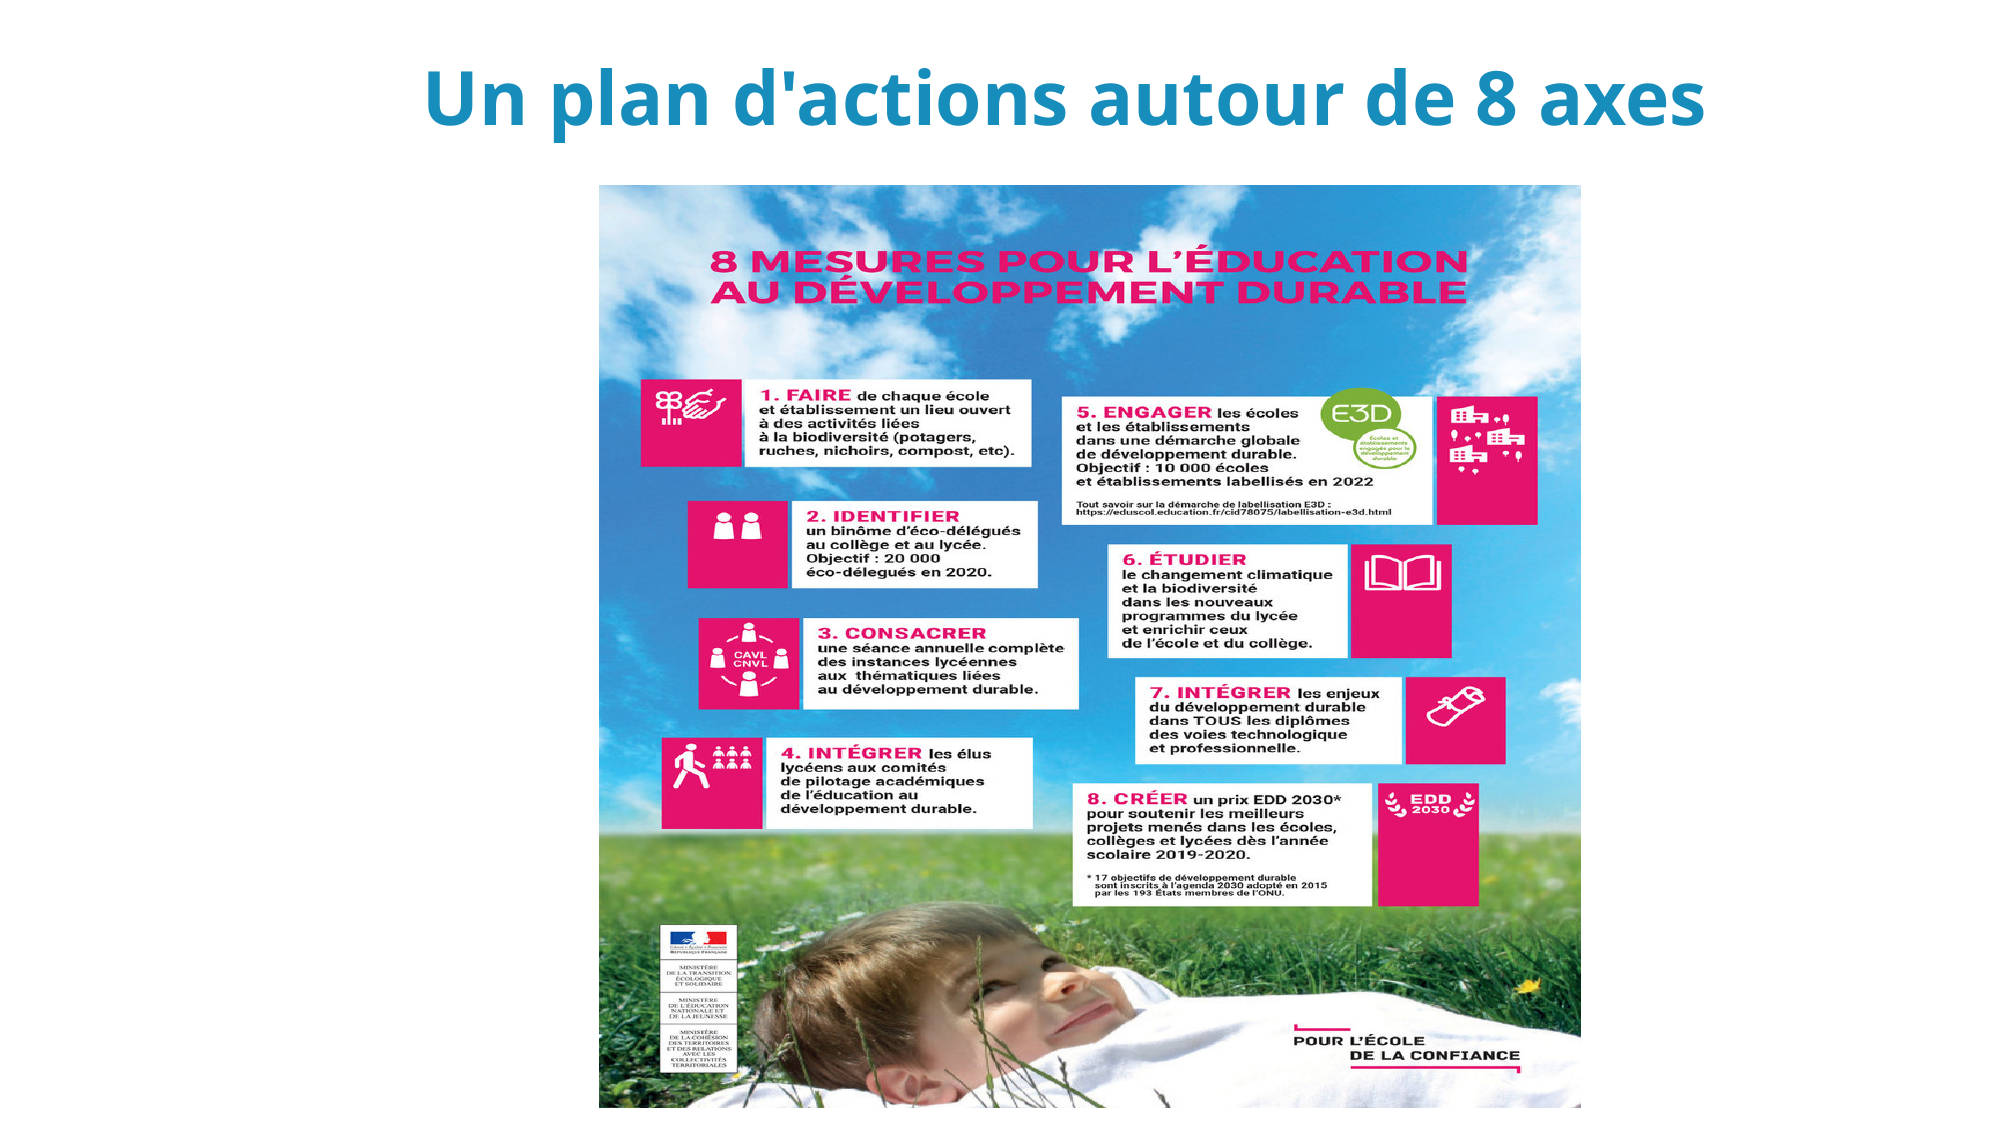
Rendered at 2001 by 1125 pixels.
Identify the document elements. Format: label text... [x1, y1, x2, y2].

title Un plan d'actions autour de 8 axes [407, 43, 1870, 254]
picture [599, 185, 1581, 1108]
